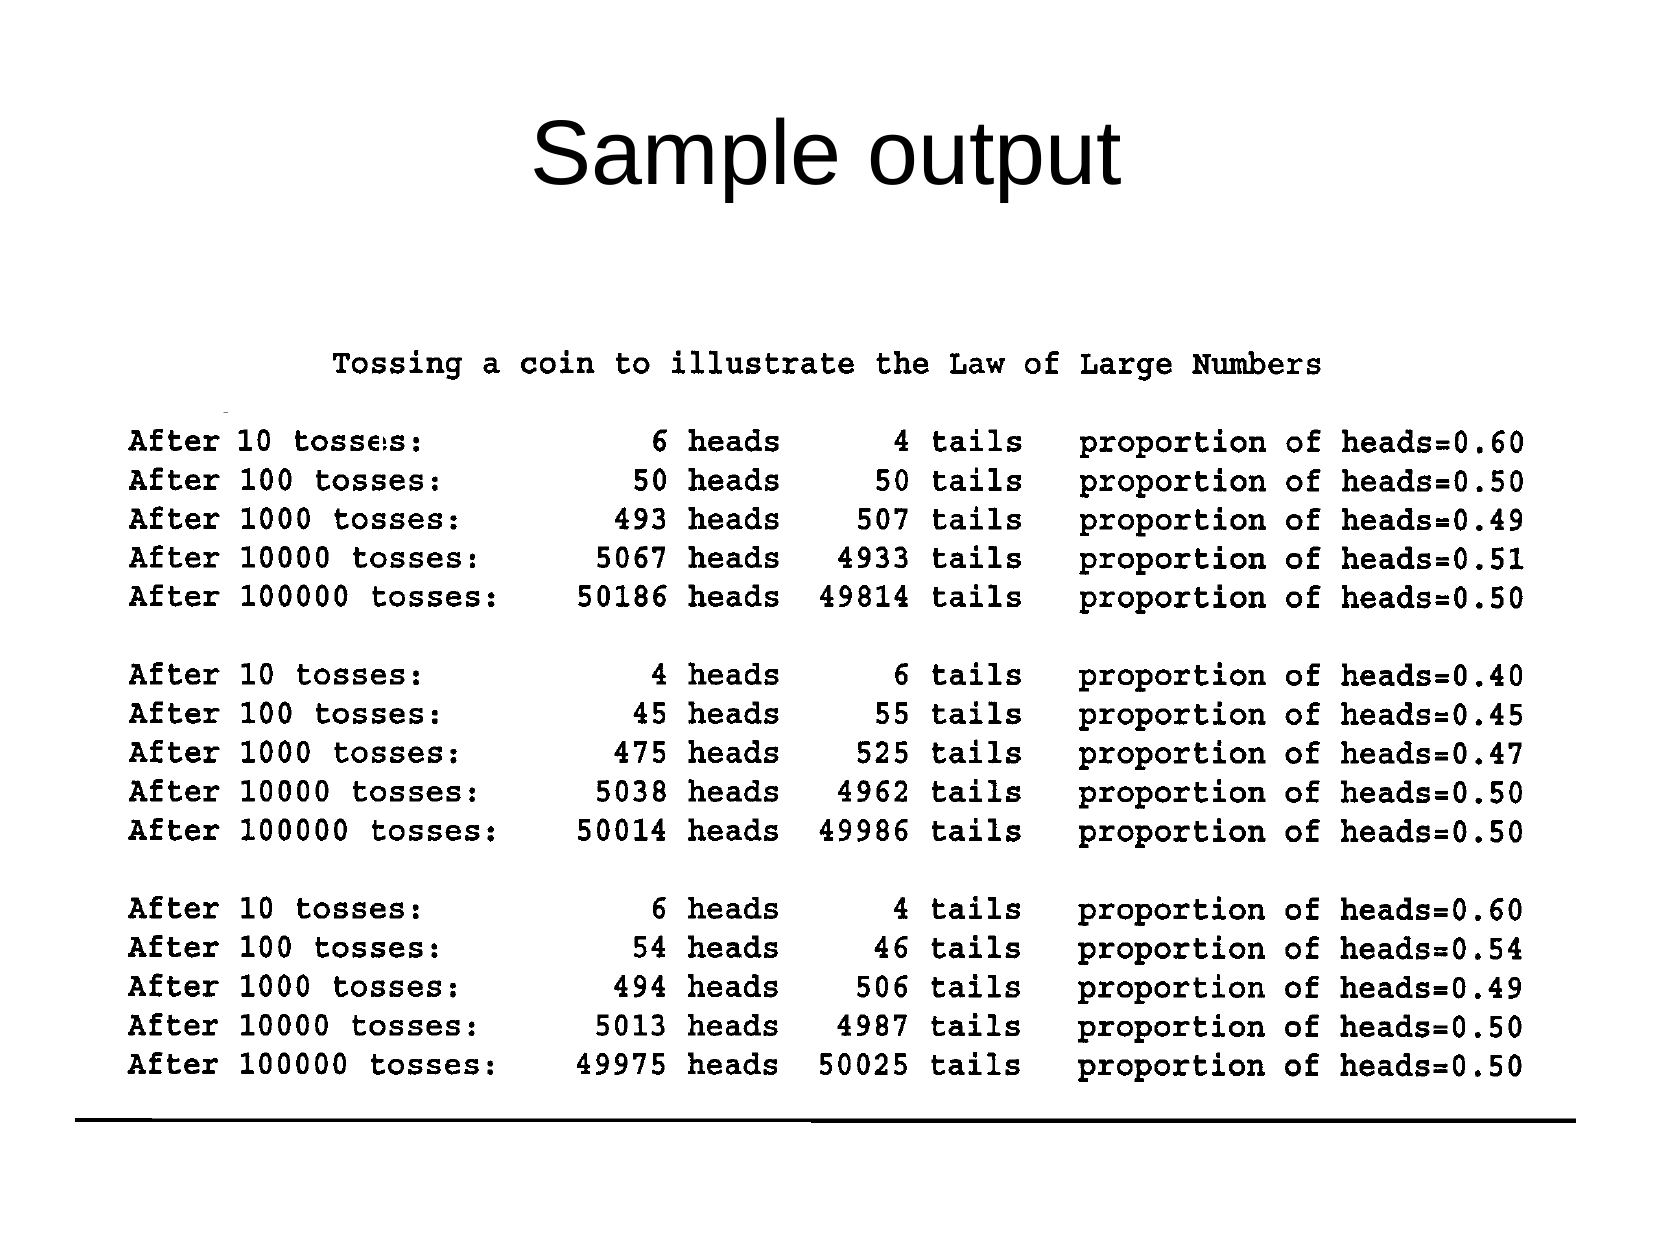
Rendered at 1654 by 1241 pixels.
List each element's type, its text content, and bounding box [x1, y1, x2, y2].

picture [75, 299, 1576, 1126]
title Sample output [82, 56, 1571, 250]
